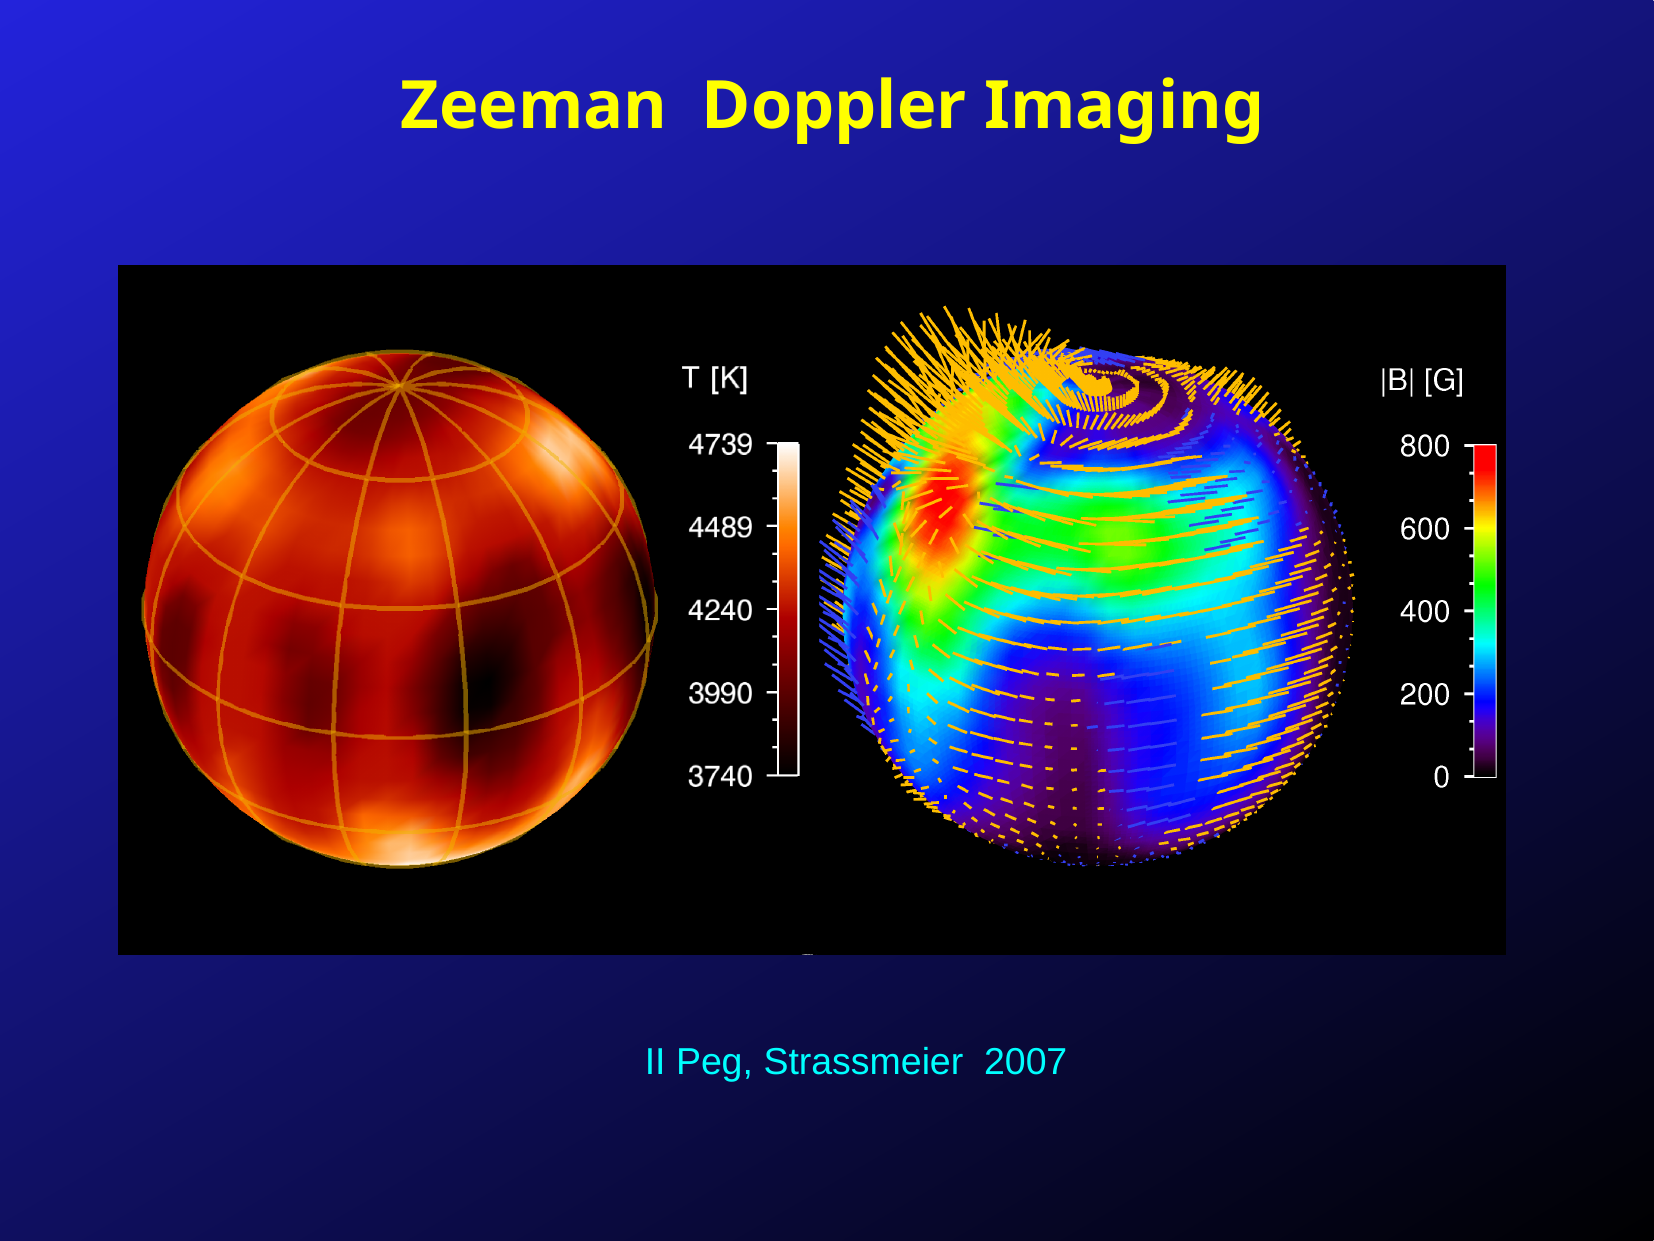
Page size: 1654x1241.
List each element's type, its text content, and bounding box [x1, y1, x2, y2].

picture [118, 265, 1506, 955]
title Zeeman Doppler Imaging [88, 56, 1577, 148]
text_box II Peg, Strassmeier 2007 [265, 1034, 1447, 1093]
